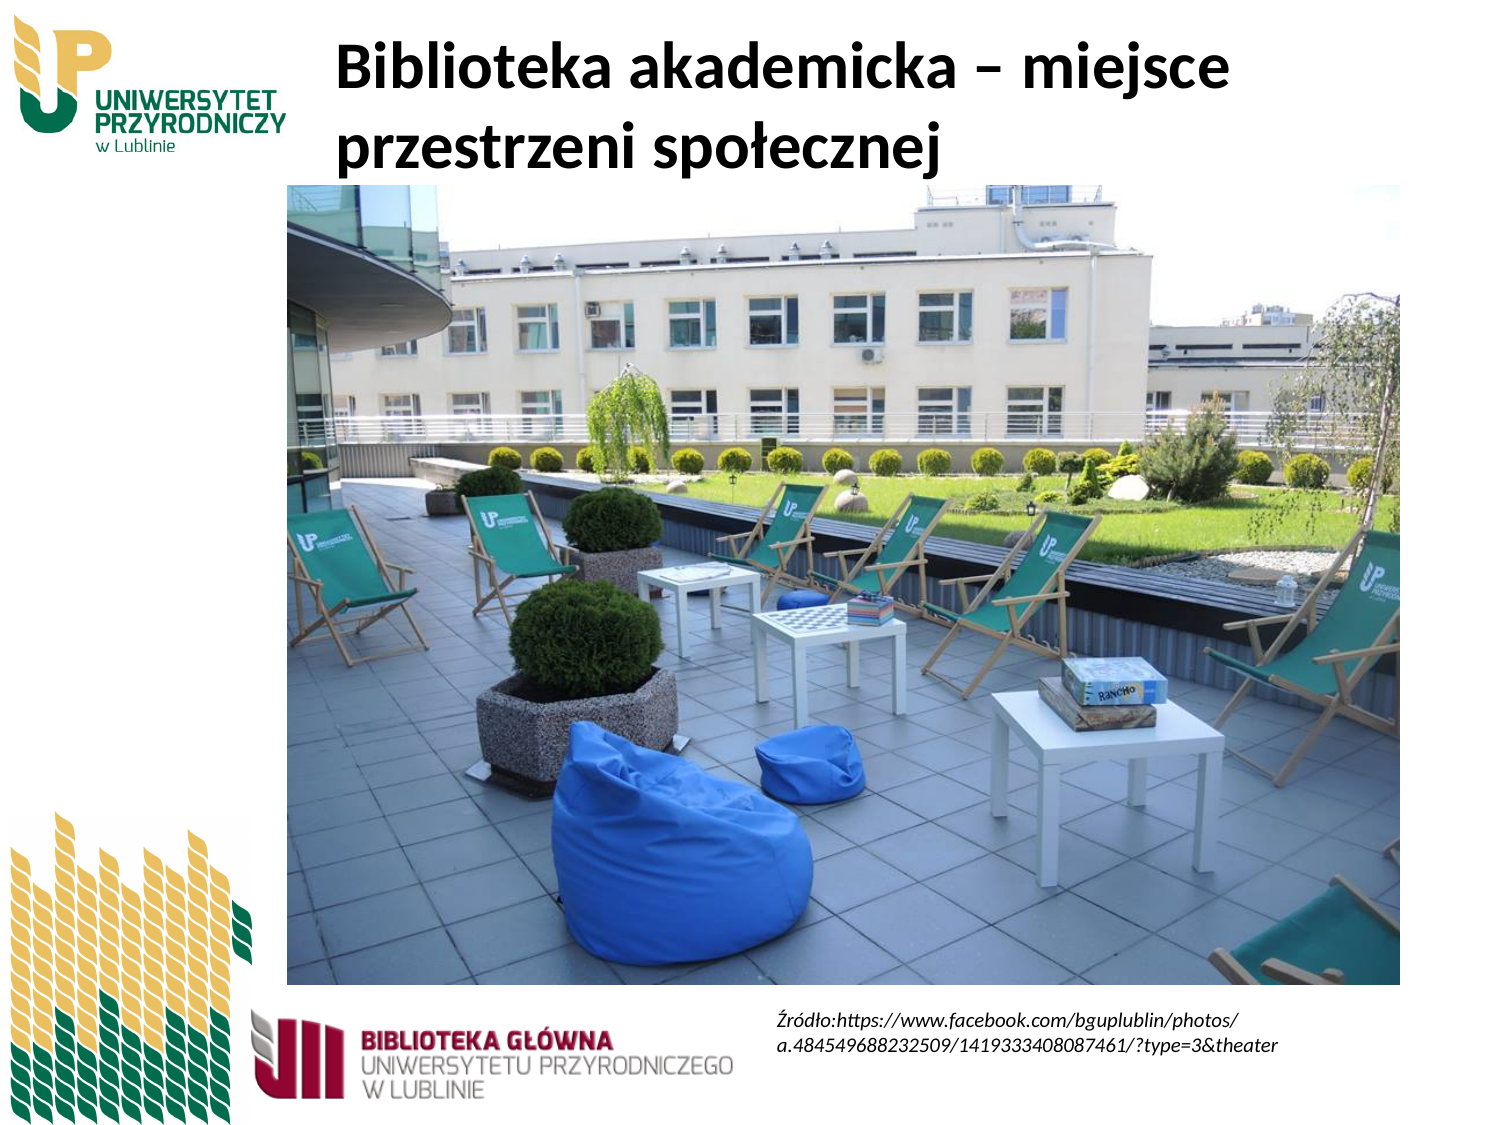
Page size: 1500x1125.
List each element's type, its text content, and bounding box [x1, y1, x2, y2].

picture [9, 811, 739, 1125]
text_box Biblioteka akademicka – miejsce przestrzeni społecznej [320, 15, 1456, 190]
picture [287, 185, 1400, 986]
picture [14, 0, 1043, 152]
text_box Źródło:https://www.facebook.com/bguplublin/photos/a.484549688232509/1419333408087461/?type=3&theater [761, 999, 1424, 1066]
